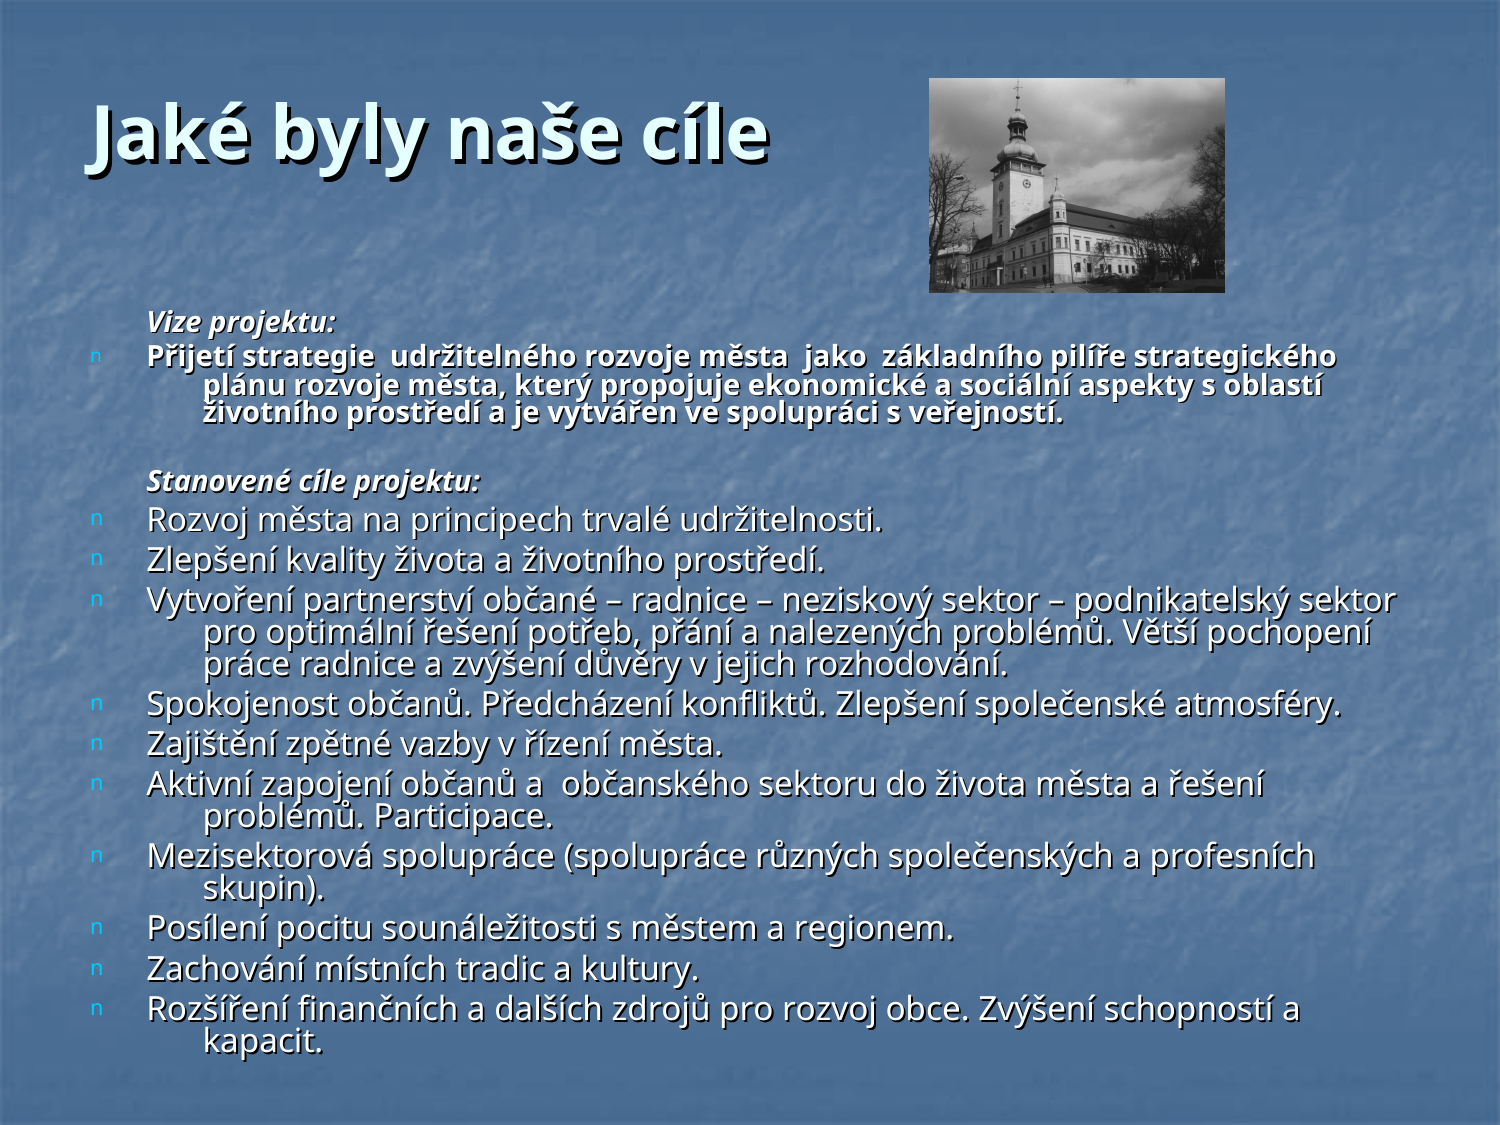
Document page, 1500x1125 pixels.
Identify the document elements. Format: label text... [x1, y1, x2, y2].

list Vize projektu: Přijetí strategie udržitelného rozvoje města jako základního pilíře strategického plánu rozvoje města, který propojuje ekonomické a sociální aspekty s oblastí životního prostředí a je vytvářen ve spolupráci s veřejností. Stanovené cíle projektu: Rozvoj města na principech trvalé udržitelnosti. Zlepšení kvality života a životního prostředí. Vytvoření partnerství občané – radnice – neziskový sektor – podnikatelský sektor pro optimální řešení potřeb, přání a nalezených problémů. Větší pochopení práce radnice a zvýšení důvěry v jejich rozhodování. Spokojenost občanů. Předcházení konfliktů. Zlepšení společenské atmosféry. Zajištění zpětné vazby v řízení města. Aktivní zapojení občanů a občanského sektoru do života města a řešení problémů. Participace. Mezisektorová spolupráce (spolupráce různých společenských a profesních skupin). Posílení pocitu sounáležitosti s městem a regionem. Zachování místních tradic a kultury. Rozšíření finančních a dalších zdrojů pro rozvoj obce. Zvýšení schopností a kapacit. [75, 302, 1424, 1090]
title Jaké byly naše cíle [75, 62, 1426, 288]
picture [929, 78, 1225, 293]
